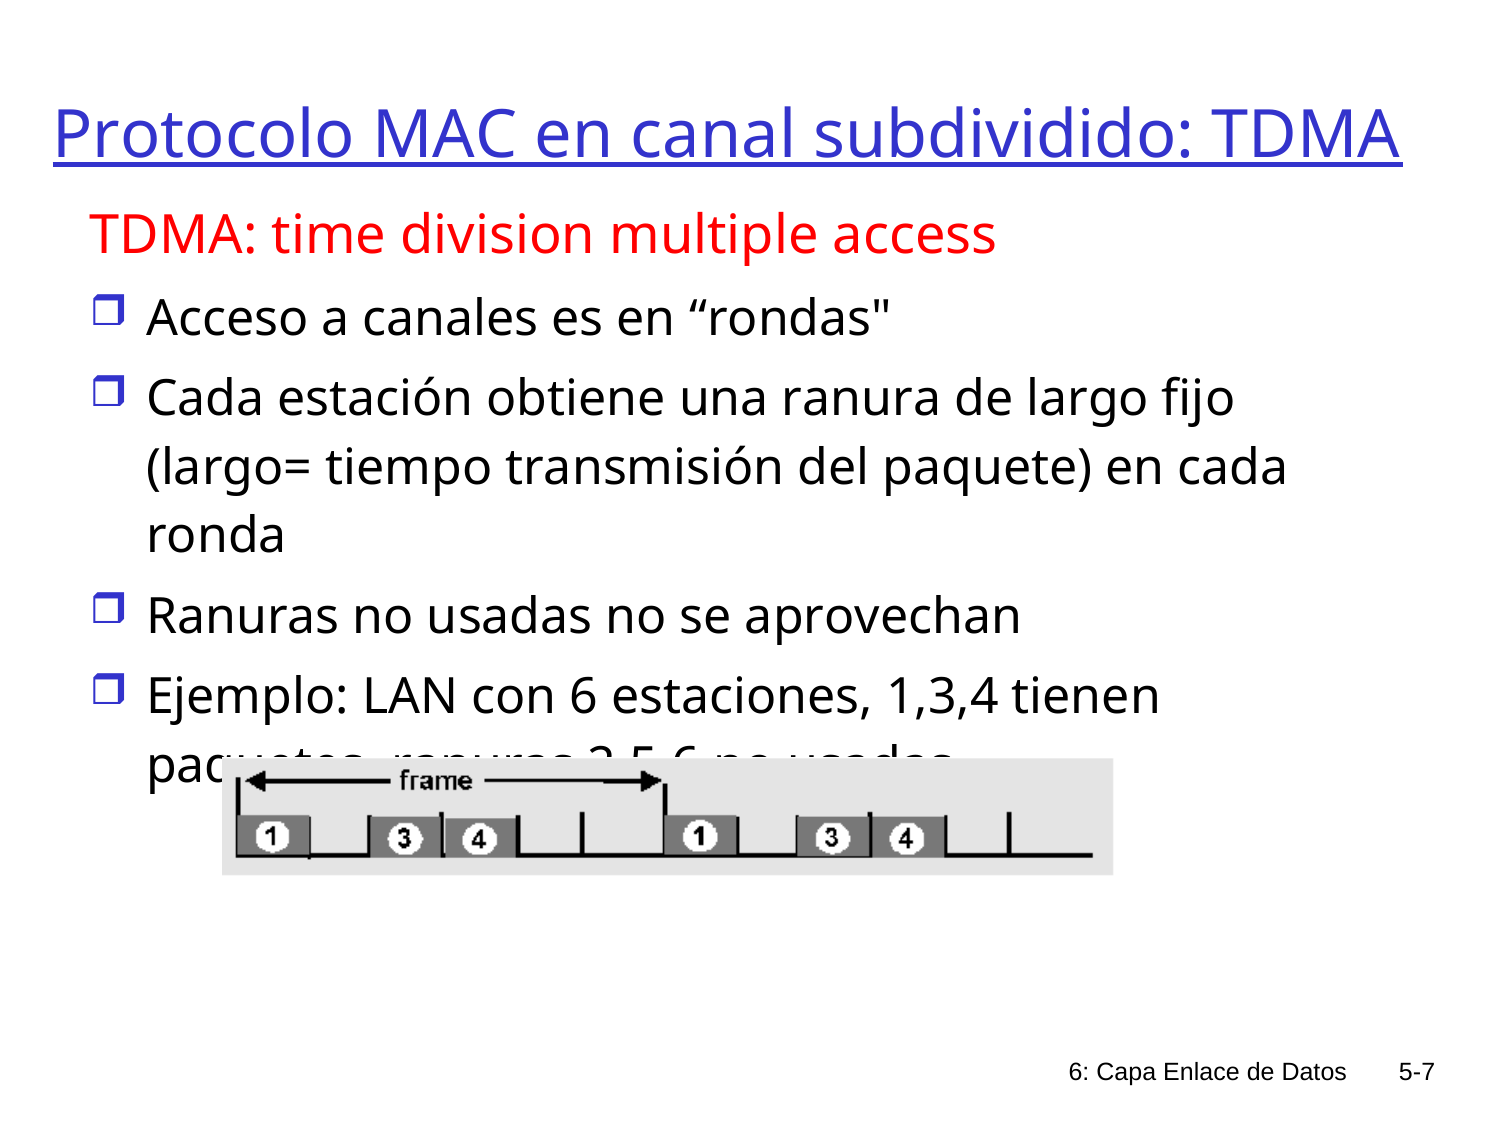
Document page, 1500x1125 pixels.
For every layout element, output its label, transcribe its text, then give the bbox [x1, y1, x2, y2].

picture [222, 757, 1115, 877]
title Protocolo MAC en canal subdividido: TDMA [37, 37, 1454, 225]
list TDMA: time division multiple access Acceso a canales es en “rondas" Cada estación obtiene una ranura de largo fijo (largo= tiempo transmisión del paquete) en cada ronda Ranuras no usadas no se aprovechan Ejemplo: LAN con 6 estaciones, 1,3,4 tienen paquetes, ranuras 2,5,6 no usadas [75, 187, 1351, 951]
